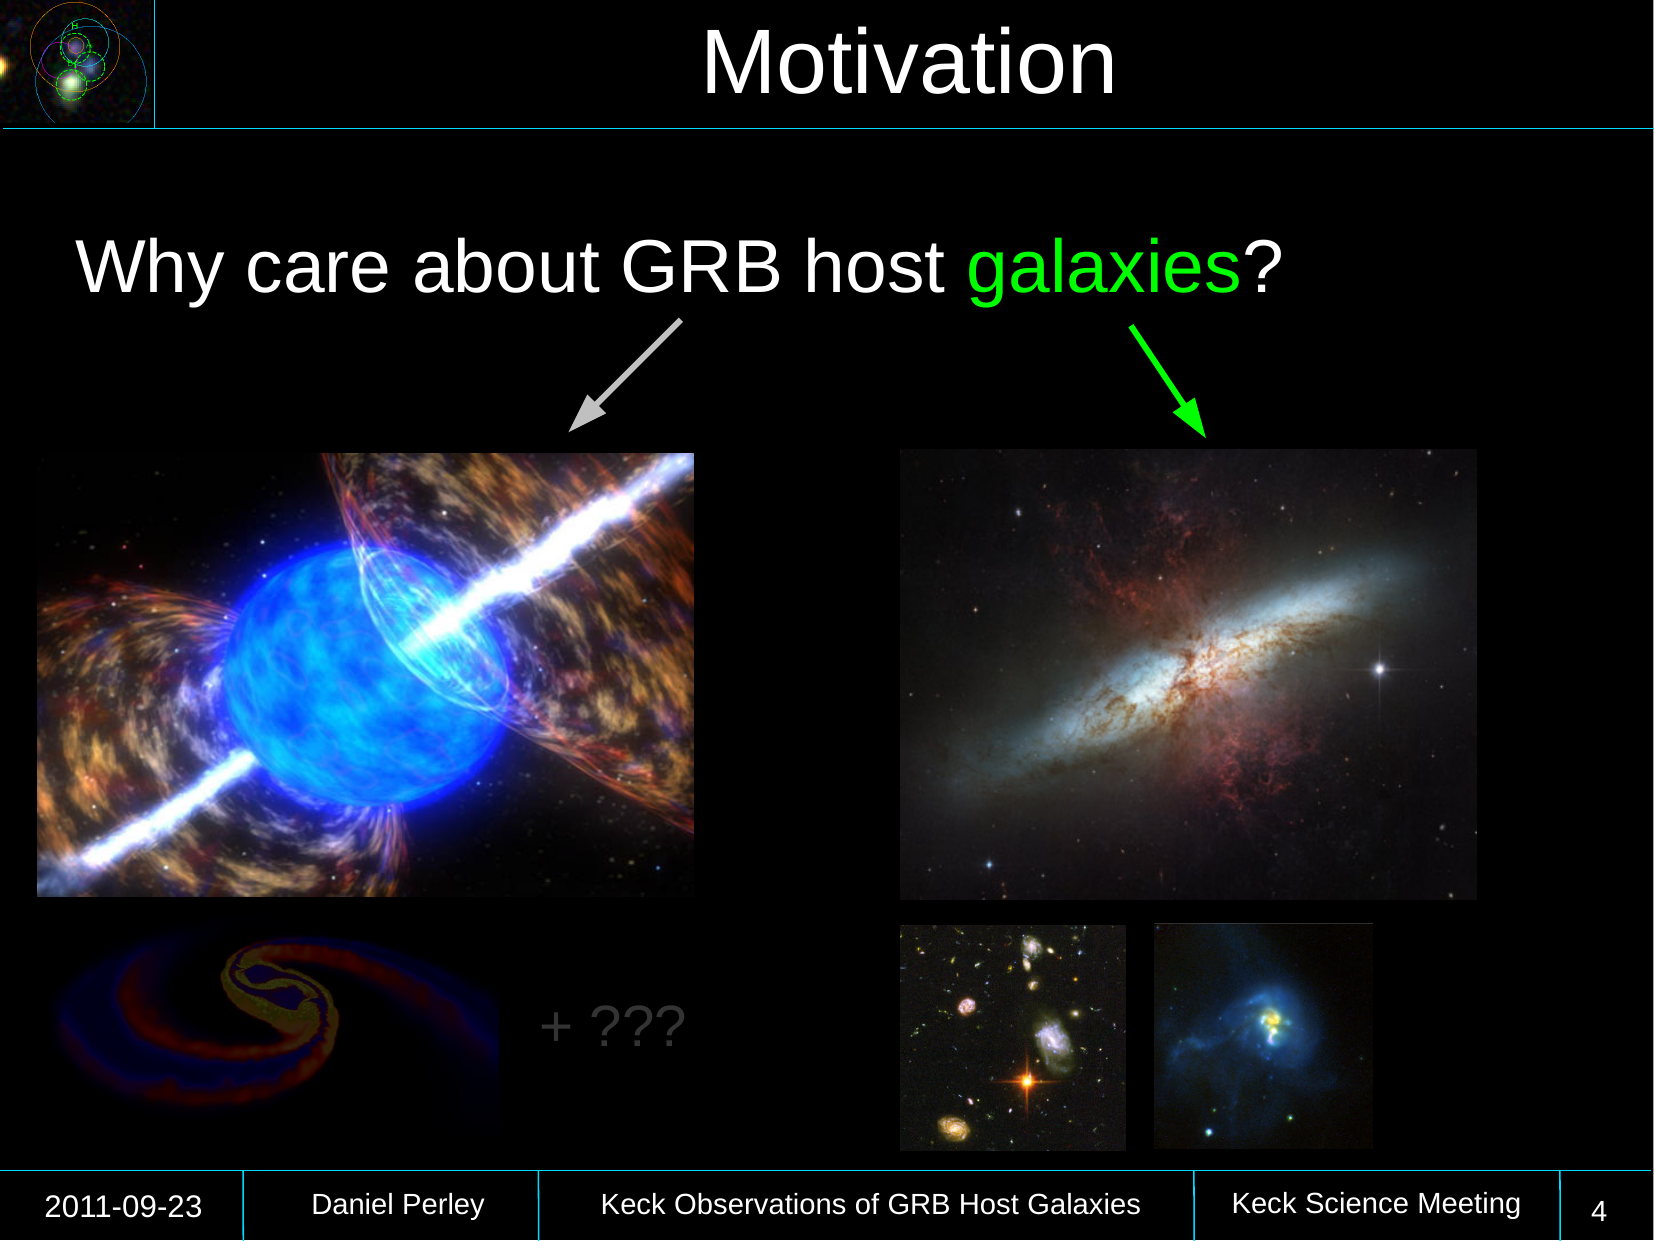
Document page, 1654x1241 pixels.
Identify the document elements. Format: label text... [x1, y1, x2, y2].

picture [900, 449, 1477, 901]
title Motivation [165, 10, 1654, 114]
picture [900, 925, 1126, 1151]
picture [0, 0, 151, 123]
subtitle Why care about GRB host galaxies? [75, 224, 1564, 316]
picture [37, 453, 694, 899]
picture [1154, 923, 1373, 1149]
text_box [37, 899, 750, 1163]
